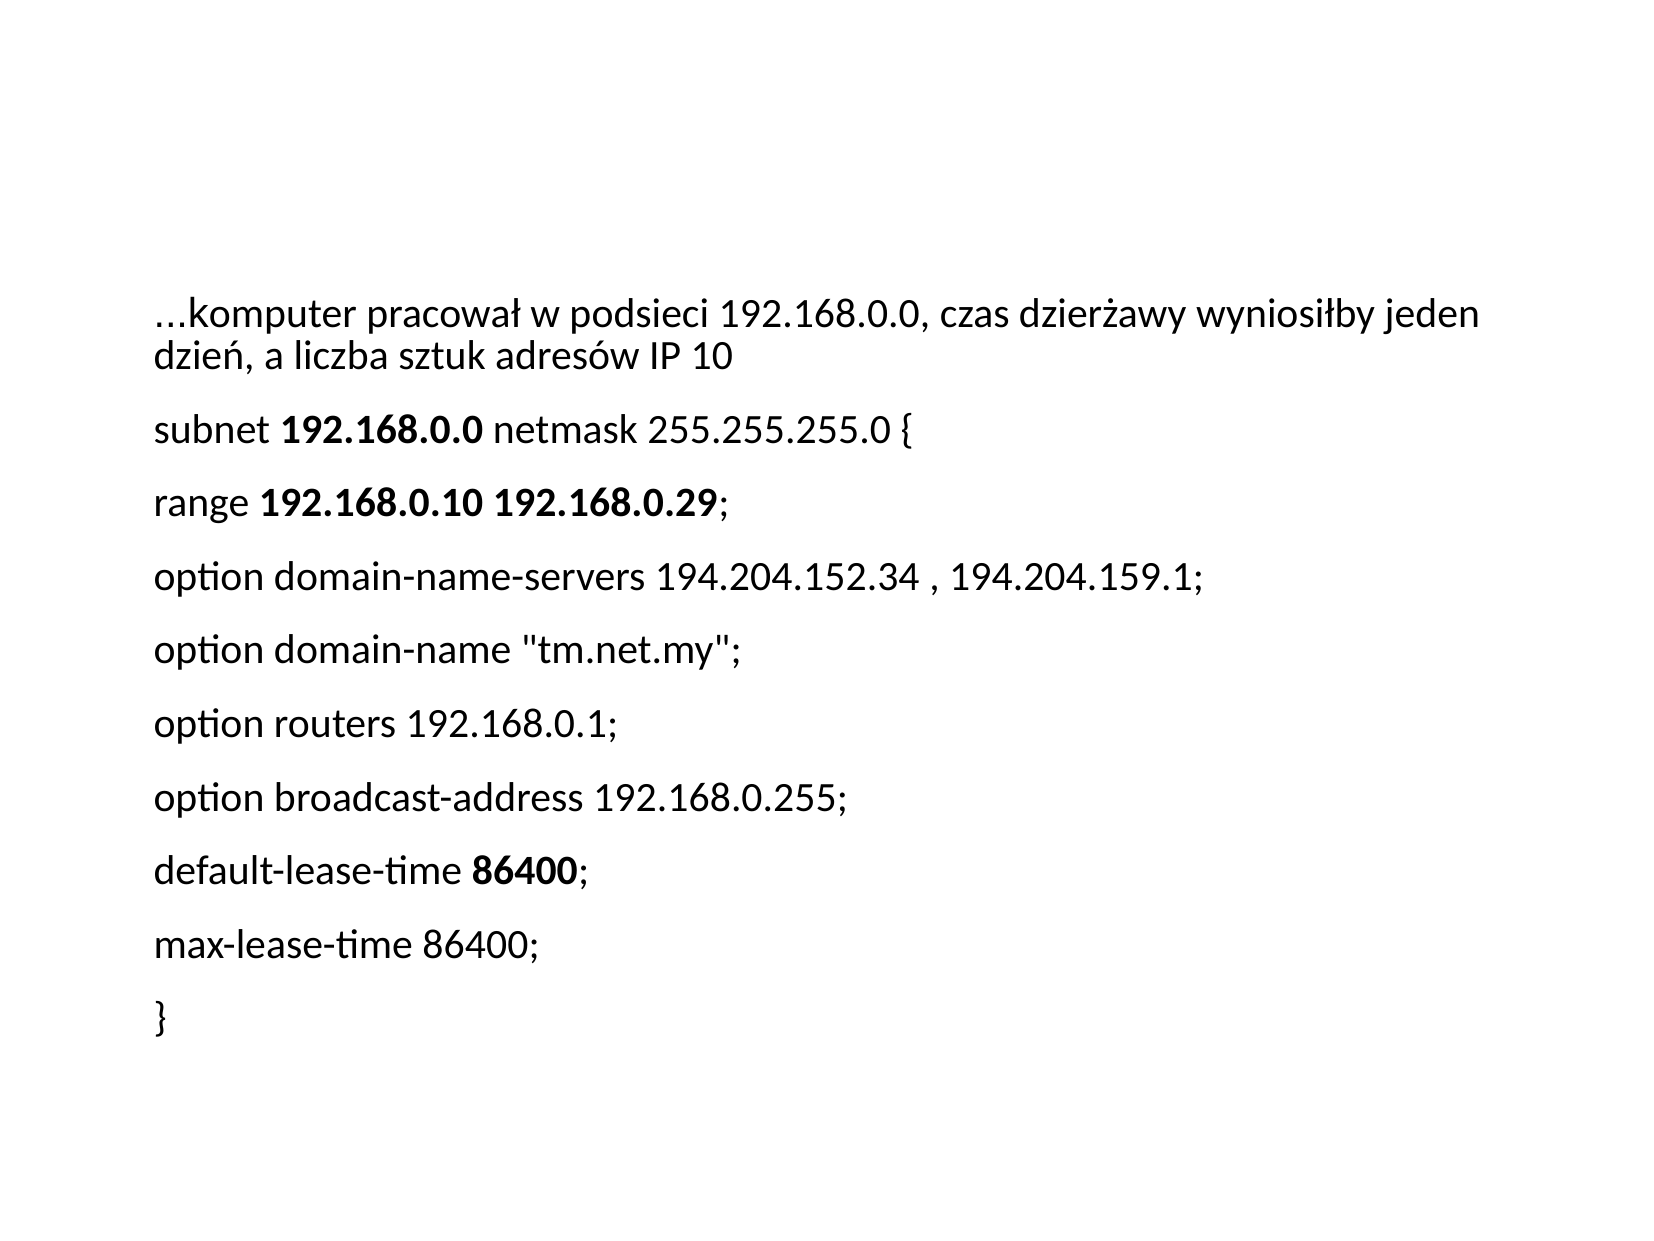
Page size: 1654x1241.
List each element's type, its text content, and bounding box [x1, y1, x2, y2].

list ...komputer pracował w podsieci 192.168.0.0, czas dzierżawy wyniosiłby jeden dzień, a liczba sztuk adresów IP 10 subnet 192.168.0.0 netmask 255.255.255.0 { range 192.168.0.10 192.168.0.29; option domain-name-servers 194.204.152.34 , 194.204.159.1; option domain-name "tm.net.my"; option routers 192.168.0.1; option broadcast-address 192.168.0.255; default-lease-time 86400; max-lease-time 86400; } [82, 290, 1538, 1193]
